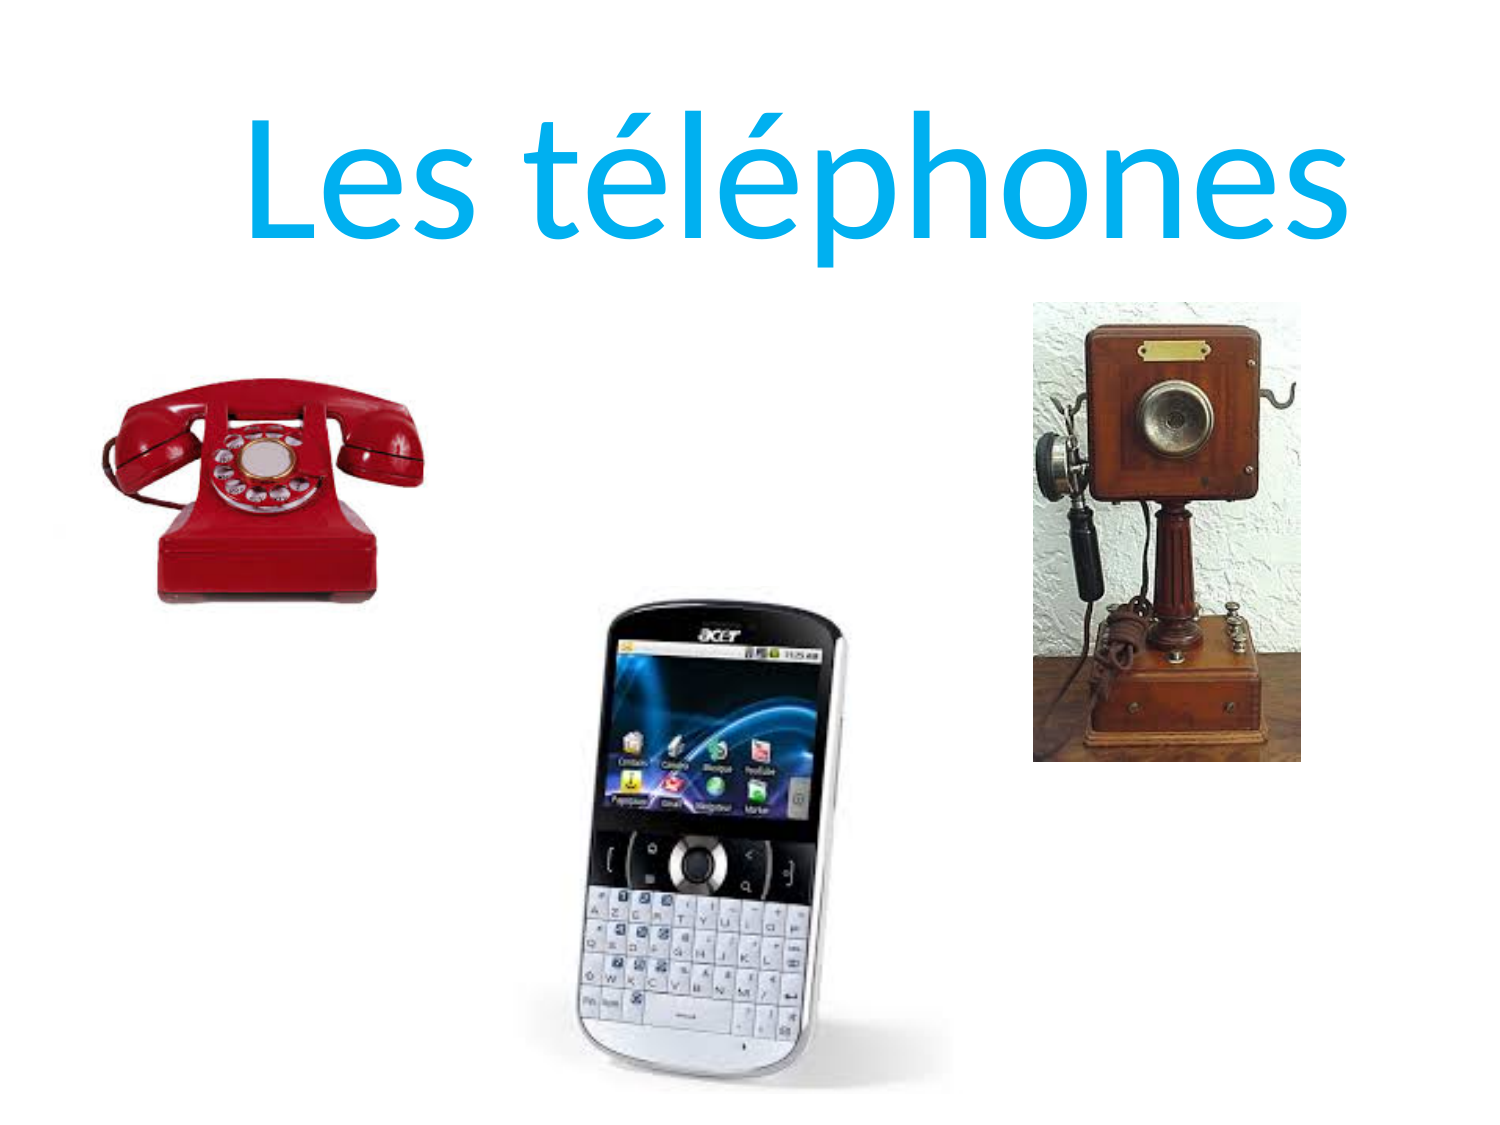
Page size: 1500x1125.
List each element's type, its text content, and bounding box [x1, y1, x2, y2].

picture [53, 338, 963, 1094]
picture [1033, 302, 1301, 762]
title Les téléphones [123, 42, 1471, 398]
